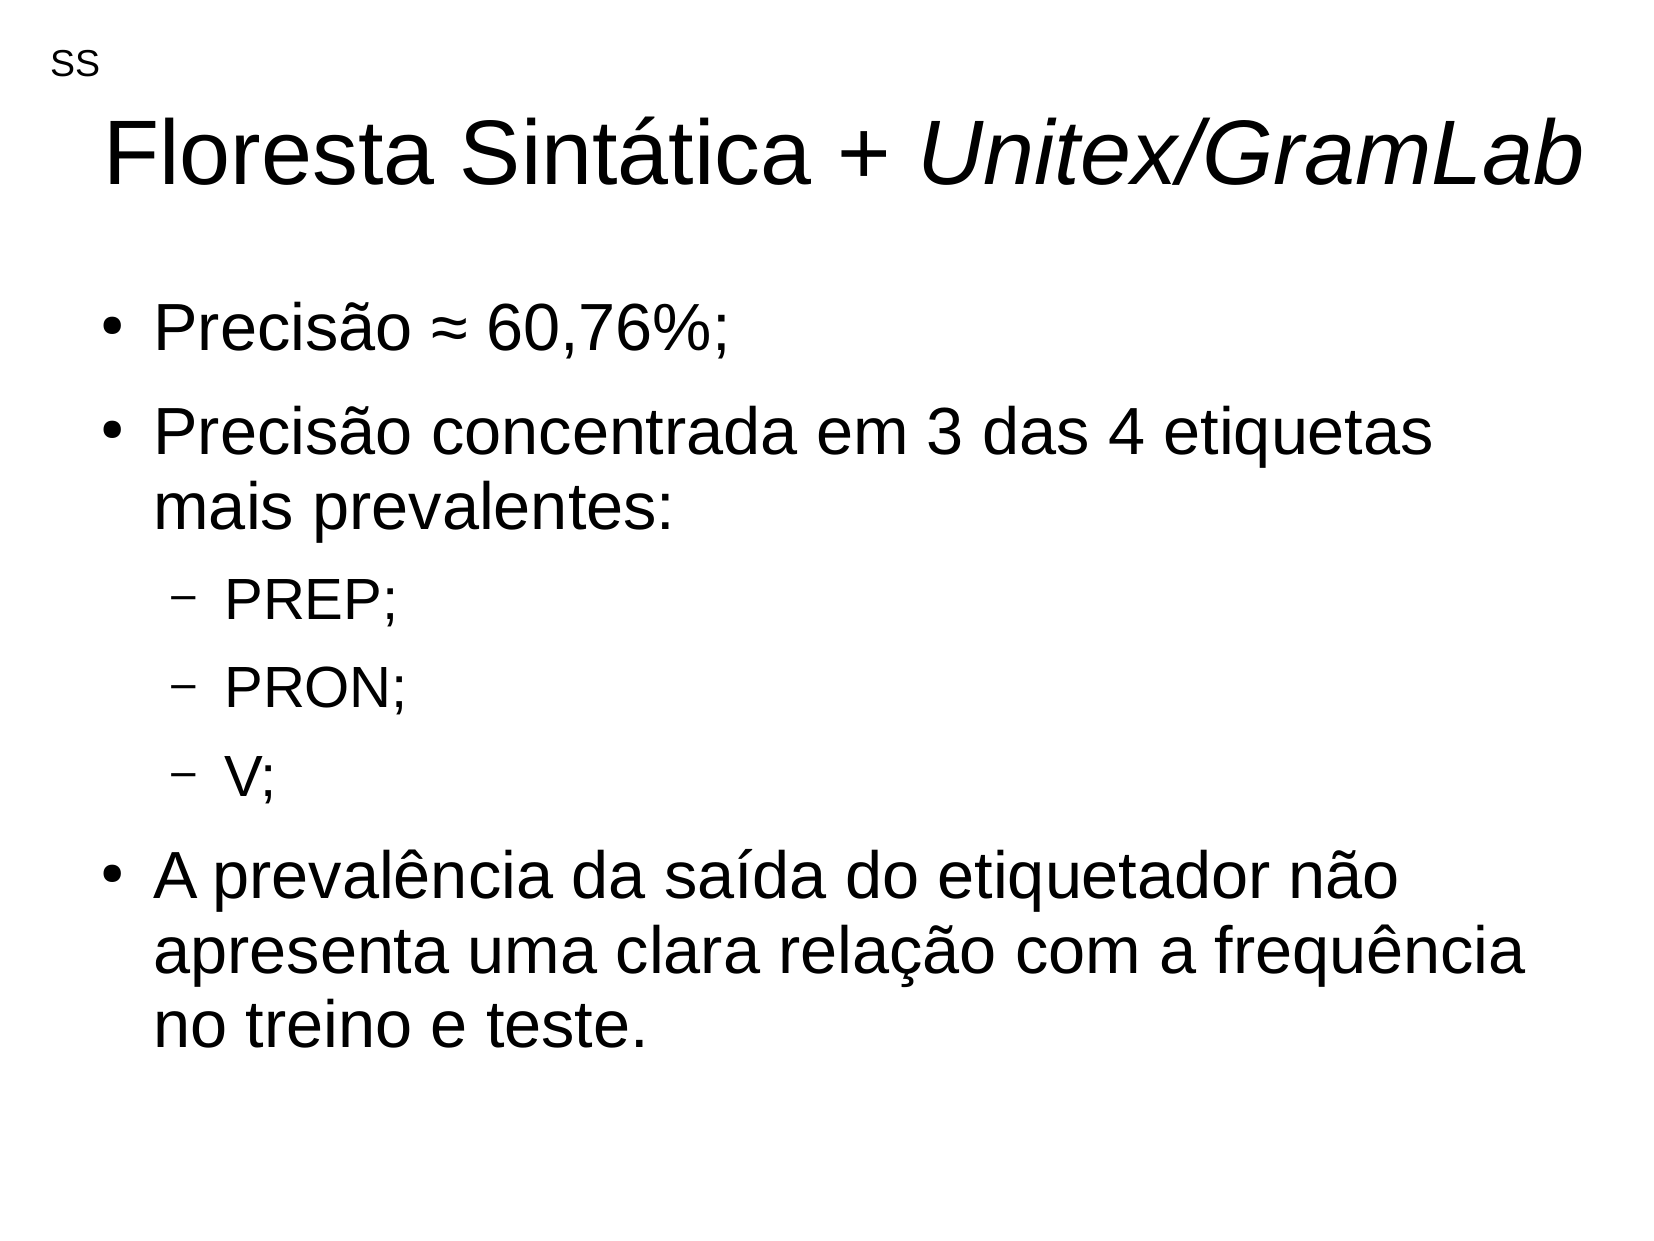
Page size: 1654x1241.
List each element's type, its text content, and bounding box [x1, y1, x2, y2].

list Precisão ≈ 60,76%; Precisão concentrada em 3 das 4 etiquetas mais prevalentes: PREP; PRON; V; A prevalência da saída do etiquetador não apresenta uma clara relação com a frequência no treino e teste. [82, 290, 1571, 1123]
title Floresta Sintática + Unitex/GramLab [11, 49, 1642, 257]
text_box SS [35, 35, 116, 93]
